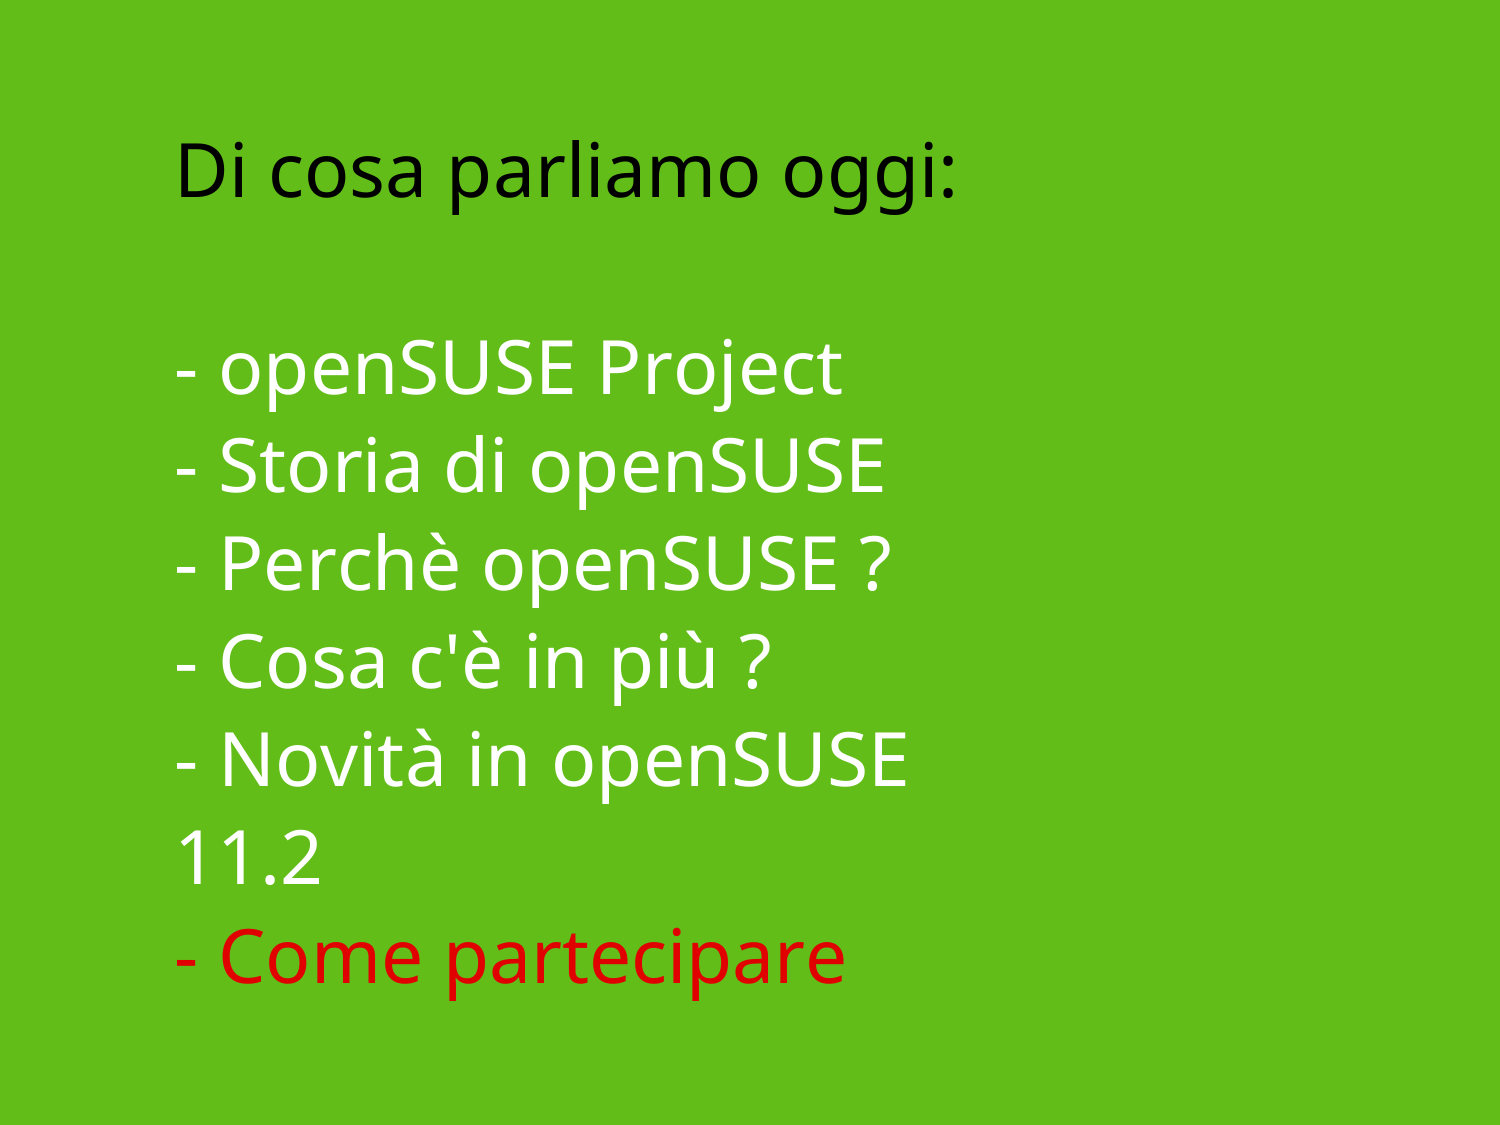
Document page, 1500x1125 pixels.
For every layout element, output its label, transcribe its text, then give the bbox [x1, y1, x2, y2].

title Di cosa parliamo oggi: - openSUSE Project - Storia di openSUSE - Perchè openSUSE ? - Cosa c'è in più ? - Novità in openSUSE 11.2 - Come partecipare [66, 59, 975, 1063]
